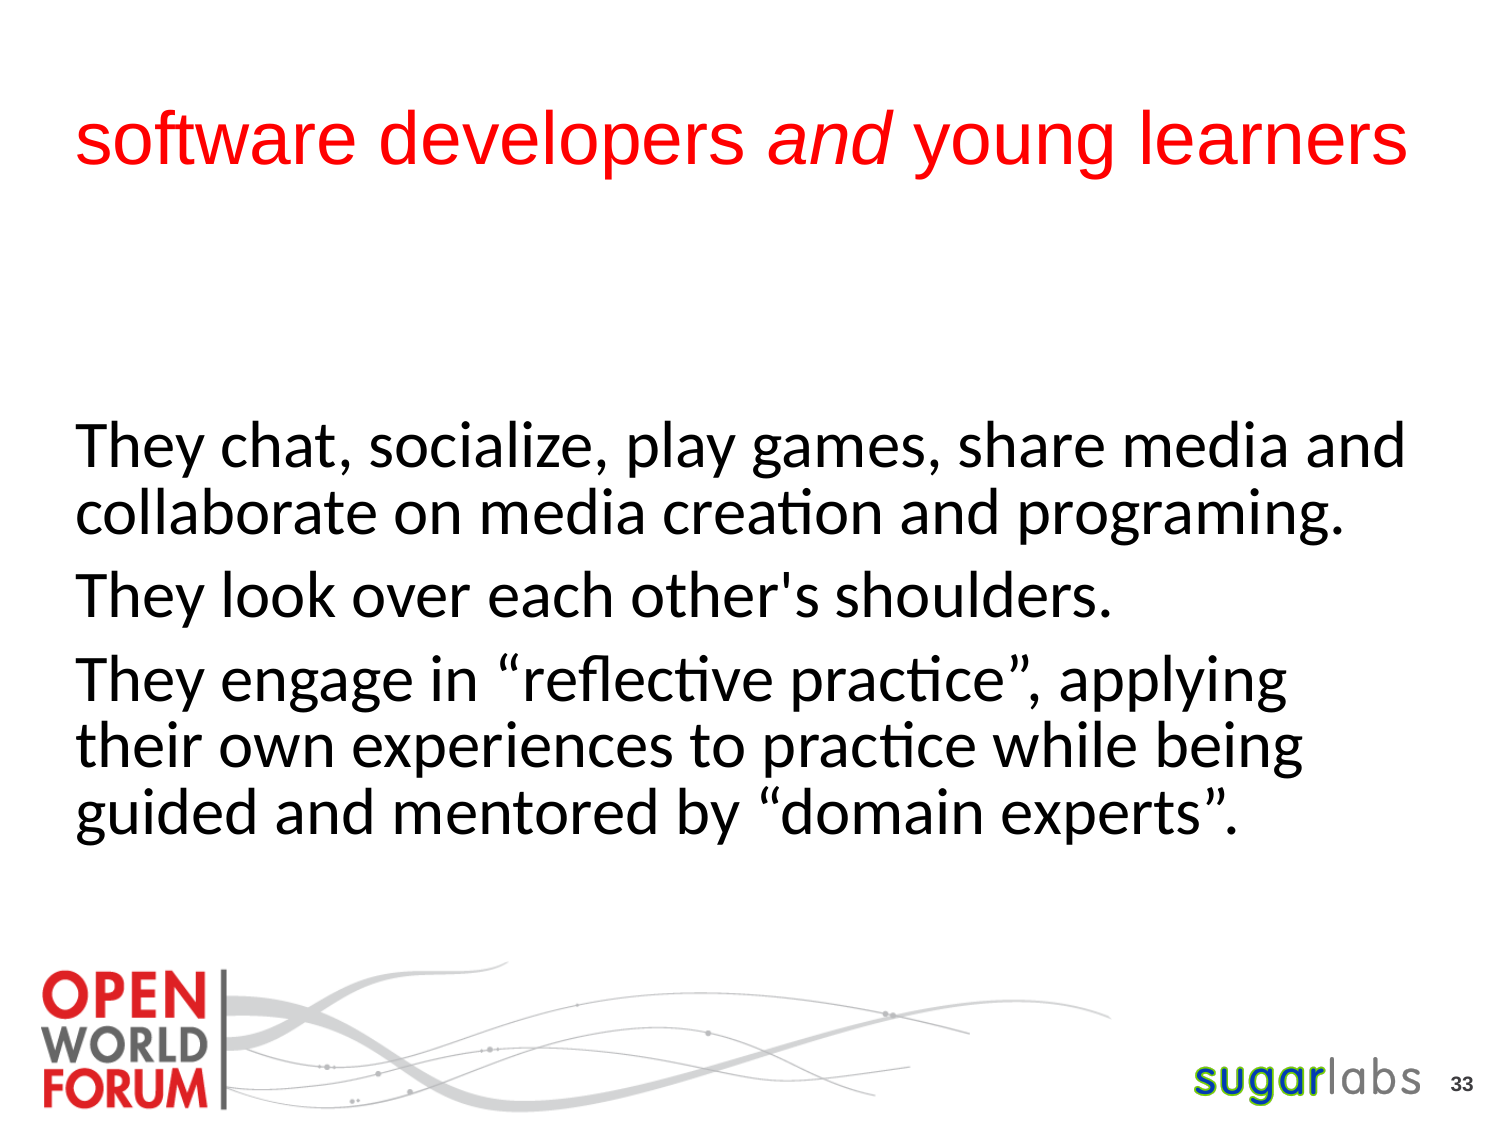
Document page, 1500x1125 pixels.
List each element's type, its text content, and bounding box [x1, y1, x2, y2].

subtitle They chat, socialize, play games, share media and collaborate on media creation and programing. They look over each other's shoulders. They engage in “reflective practice”, applying their own experiences to practice while being guided and mentored by “domain experts”. [75, 263, 1425, 1006]
title software developers and young learners [75, 52, 1425, 226]
picture [1194, 1057, 1420, 1106]
picture [41, 957, 1112, 1119]
